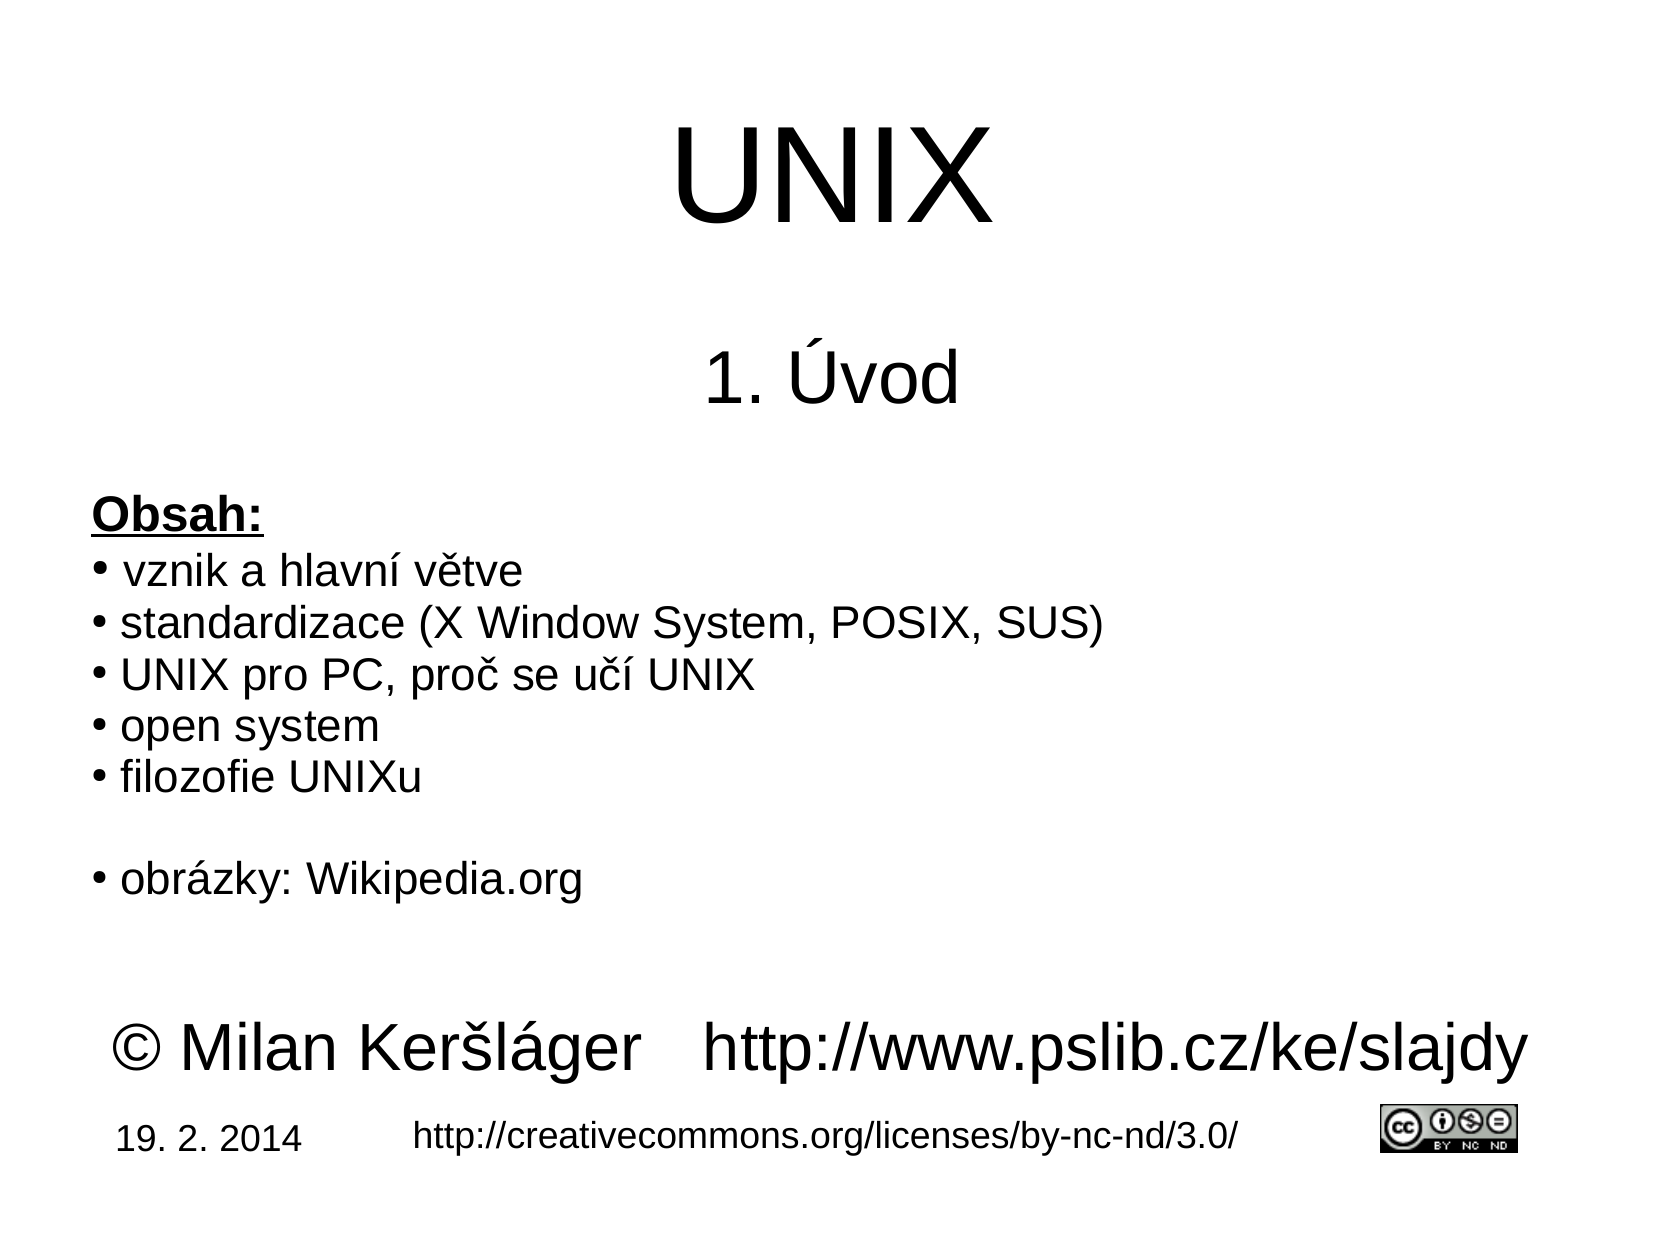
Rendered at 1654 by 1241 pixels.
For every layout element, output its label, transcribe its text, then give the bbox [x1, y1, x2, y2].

text_box http://creativecommons.org/licenses/by-nc-nd/3.0/ [339, 1107, 1313, 1165]
text_box Obsah: vznik a hlavní větve standardizace (X Window System, POSIX, SUS) UNIX pro PC, proč se učí UNIX open system filozofie UNIXu obrázky: Wikipedia.org [76, 478, 1583, 913]
text_box 19. 2. 2014 [100, 1110, 337, 1168]
title UNIX 1. Úvod [88, 56, 1577, 461]
picture [1380, 1104, 1518, 1153]
list © Milan Keršláger http://www.pslib.cz/ke/slajdy [76, 1009, 1565, 1087]
